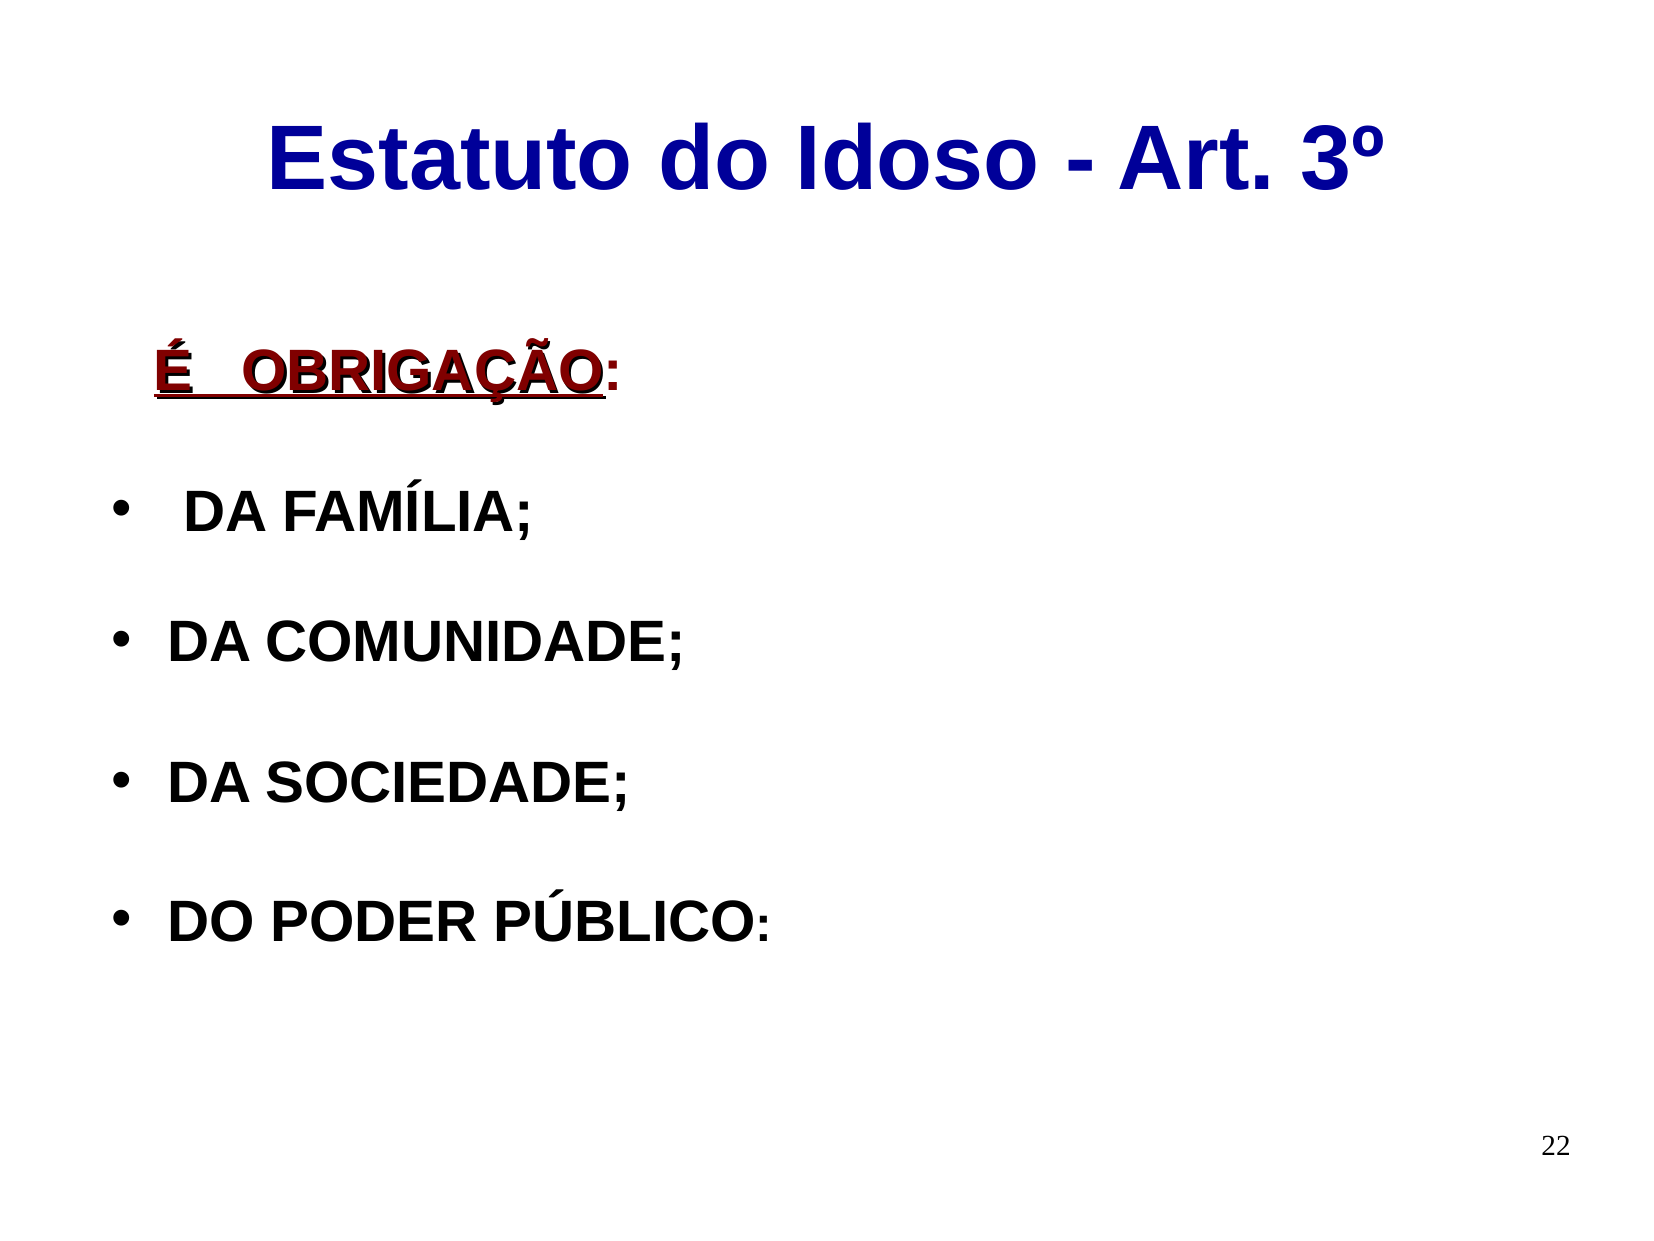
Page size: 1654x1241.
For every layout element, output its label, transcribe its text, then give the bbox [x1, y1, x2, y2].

title Estatuto do Idoso - Art. 3º [82, 49, 1571, 257]
list É OBRIGAÇÃO: DA FAMÍLIA; DA COMUNIDADE; DA SOCIEDADE; DO PODER PÚBLICO: [96, 275, 1571, 1199]
